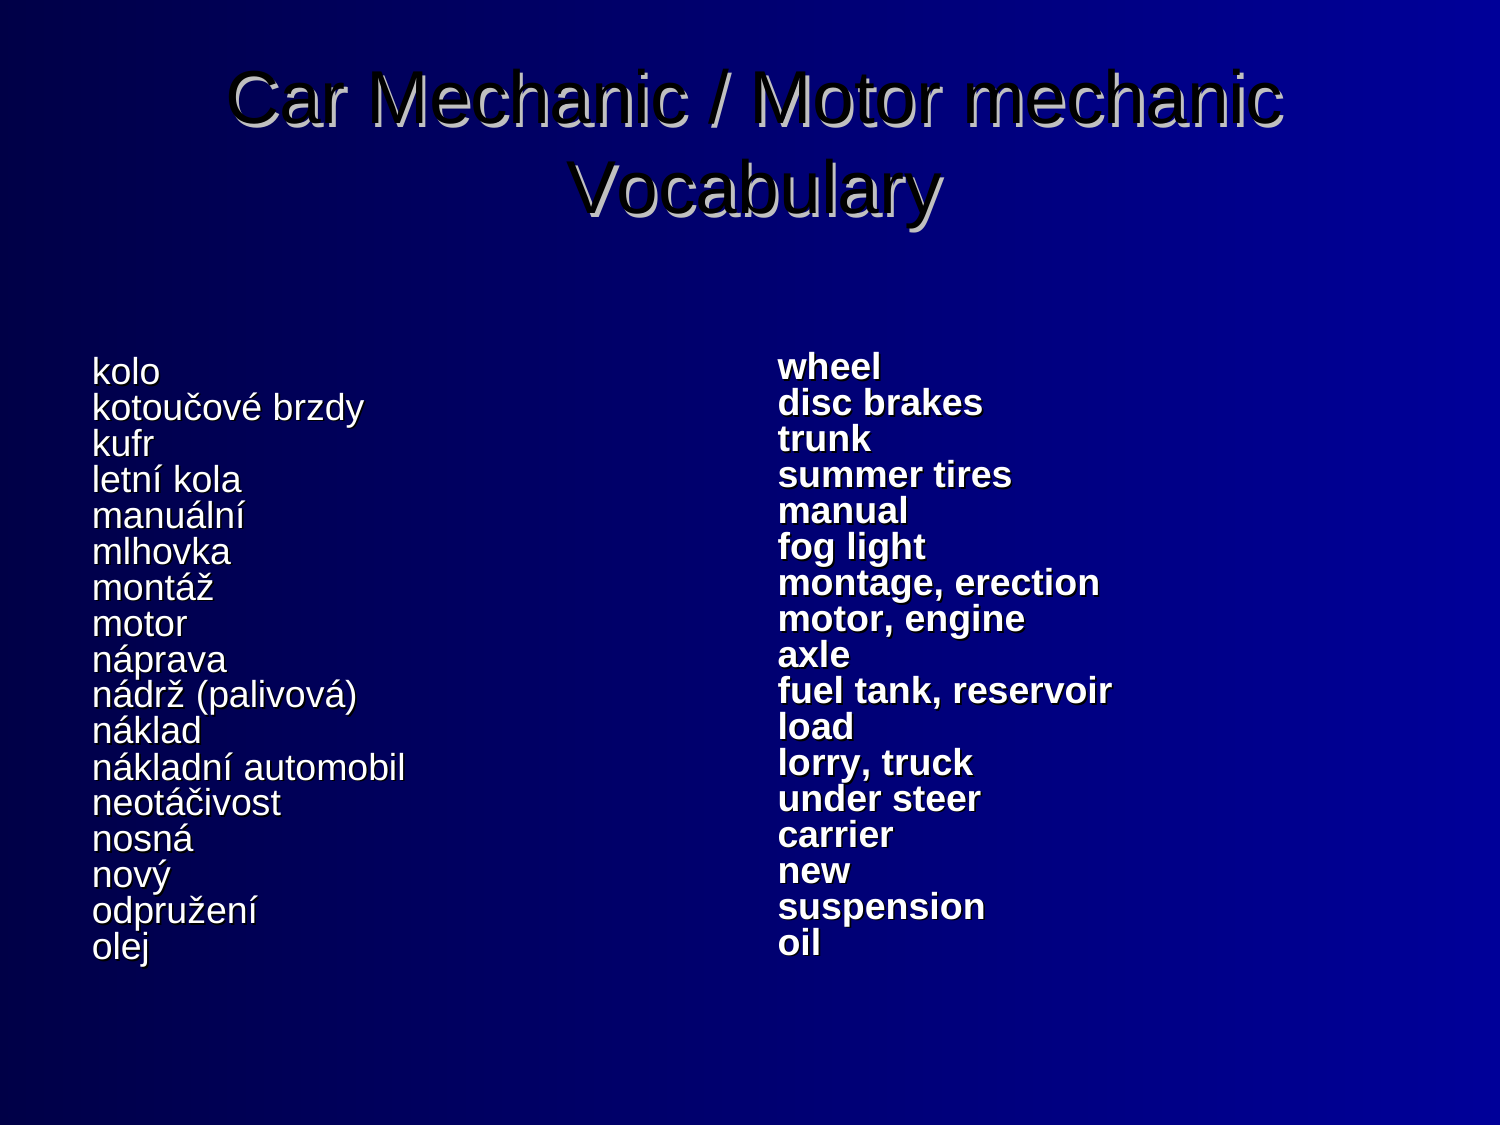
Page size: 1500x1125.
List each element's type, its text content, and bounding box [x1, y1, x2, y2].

title Car Mechanic / Motor mechanic Vocabulary [75, 41, 1426, 237]
list kolo kotoučové brzdy kufr letní kola manuální mlhovka montáž motor náprava nádrž (palivová) náklad nákladní automobil neotáčivost nosná nový odpružení olej [76, 267, 740, 1045]
list wheel disc brakes trunk summer tires manual fog light montage, erection motor, engine axle fuel tank, reservoir load lorry, truck under steer carrier new suspension oil [762, 262, 1426, 1007]
